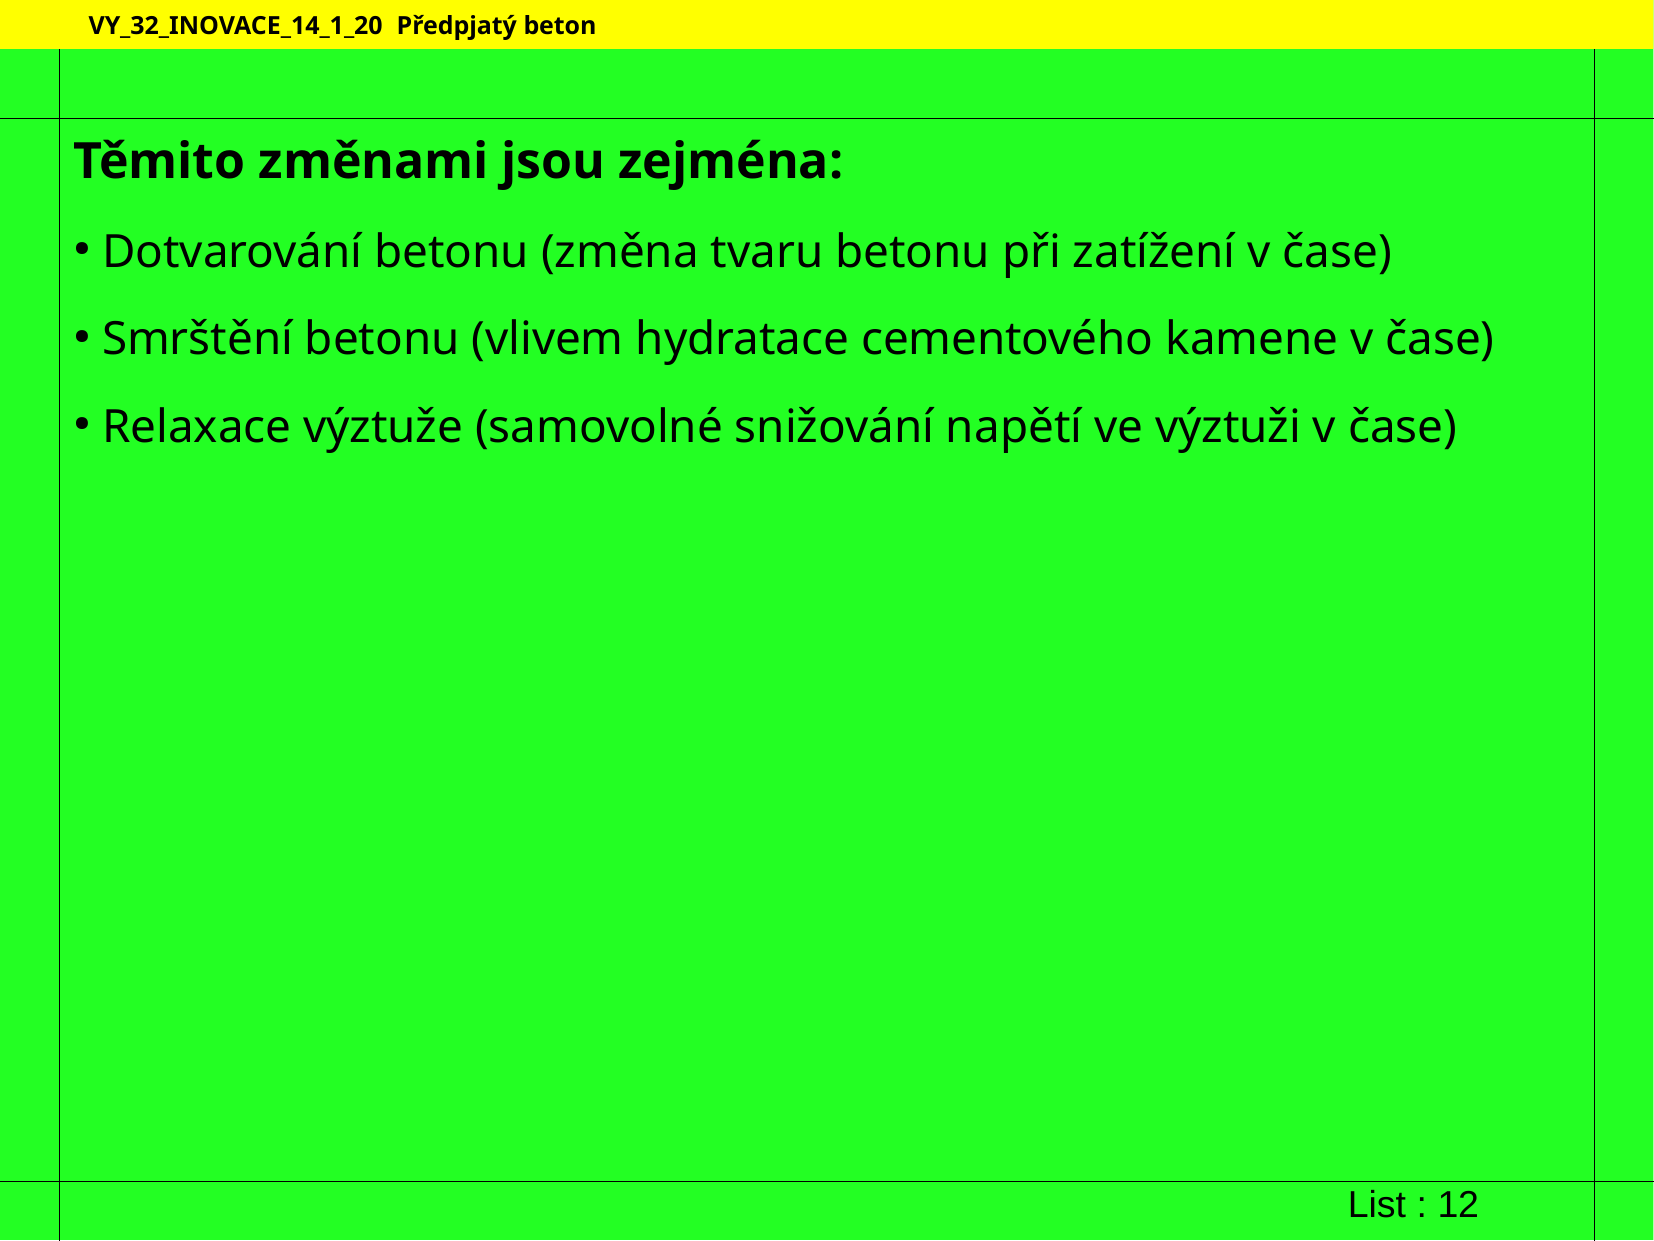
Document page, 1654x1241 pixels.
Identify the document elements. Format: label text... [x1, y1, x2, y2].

text_box Těmito změnami jsou zejména: Dotvarování betonu (změna tvaru betonu při zatížení v čase) Smrštění betonu (vlivem hydratace cementového kamene v čase) Relaxace výztuže (samovolné snižování napětí ve výztuži v čase) [59, 118, 1595, 1182]
text_box List : <číslo> [1357, 1176, 1599, 1241]
text_box VY_32_INOVACE_14_1_20 Předpjatý beton [0, 0, 1654, 47]
